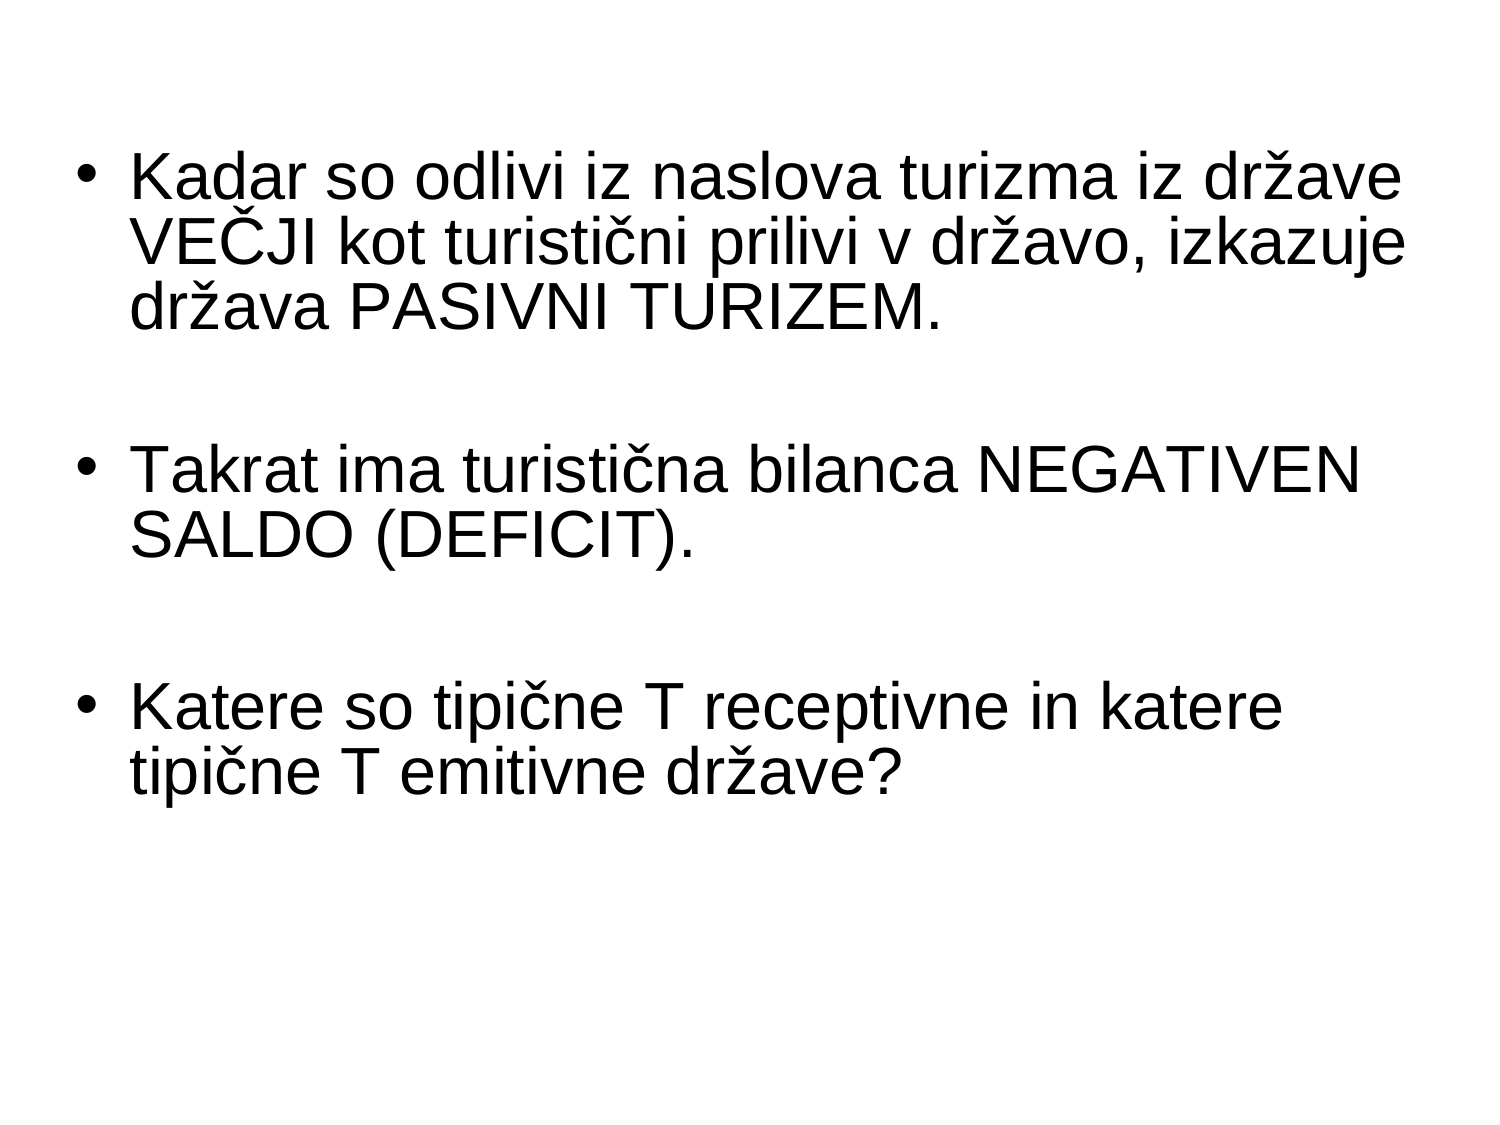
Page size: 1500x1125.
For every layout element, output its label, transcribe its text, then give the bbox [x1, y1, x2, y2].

list Kadar so odlivi iz naslova turizma iz države VEČJI kot turistični prilivi v državo, izkazuje država PASIVNI TURIZEM. Takrat ima turistična bilanca NEGATIVEN SALDO (DEFICIT). Katere so tipične T receptivne in katere tipične T emitivne države? [74, 147, 1425, 991]
